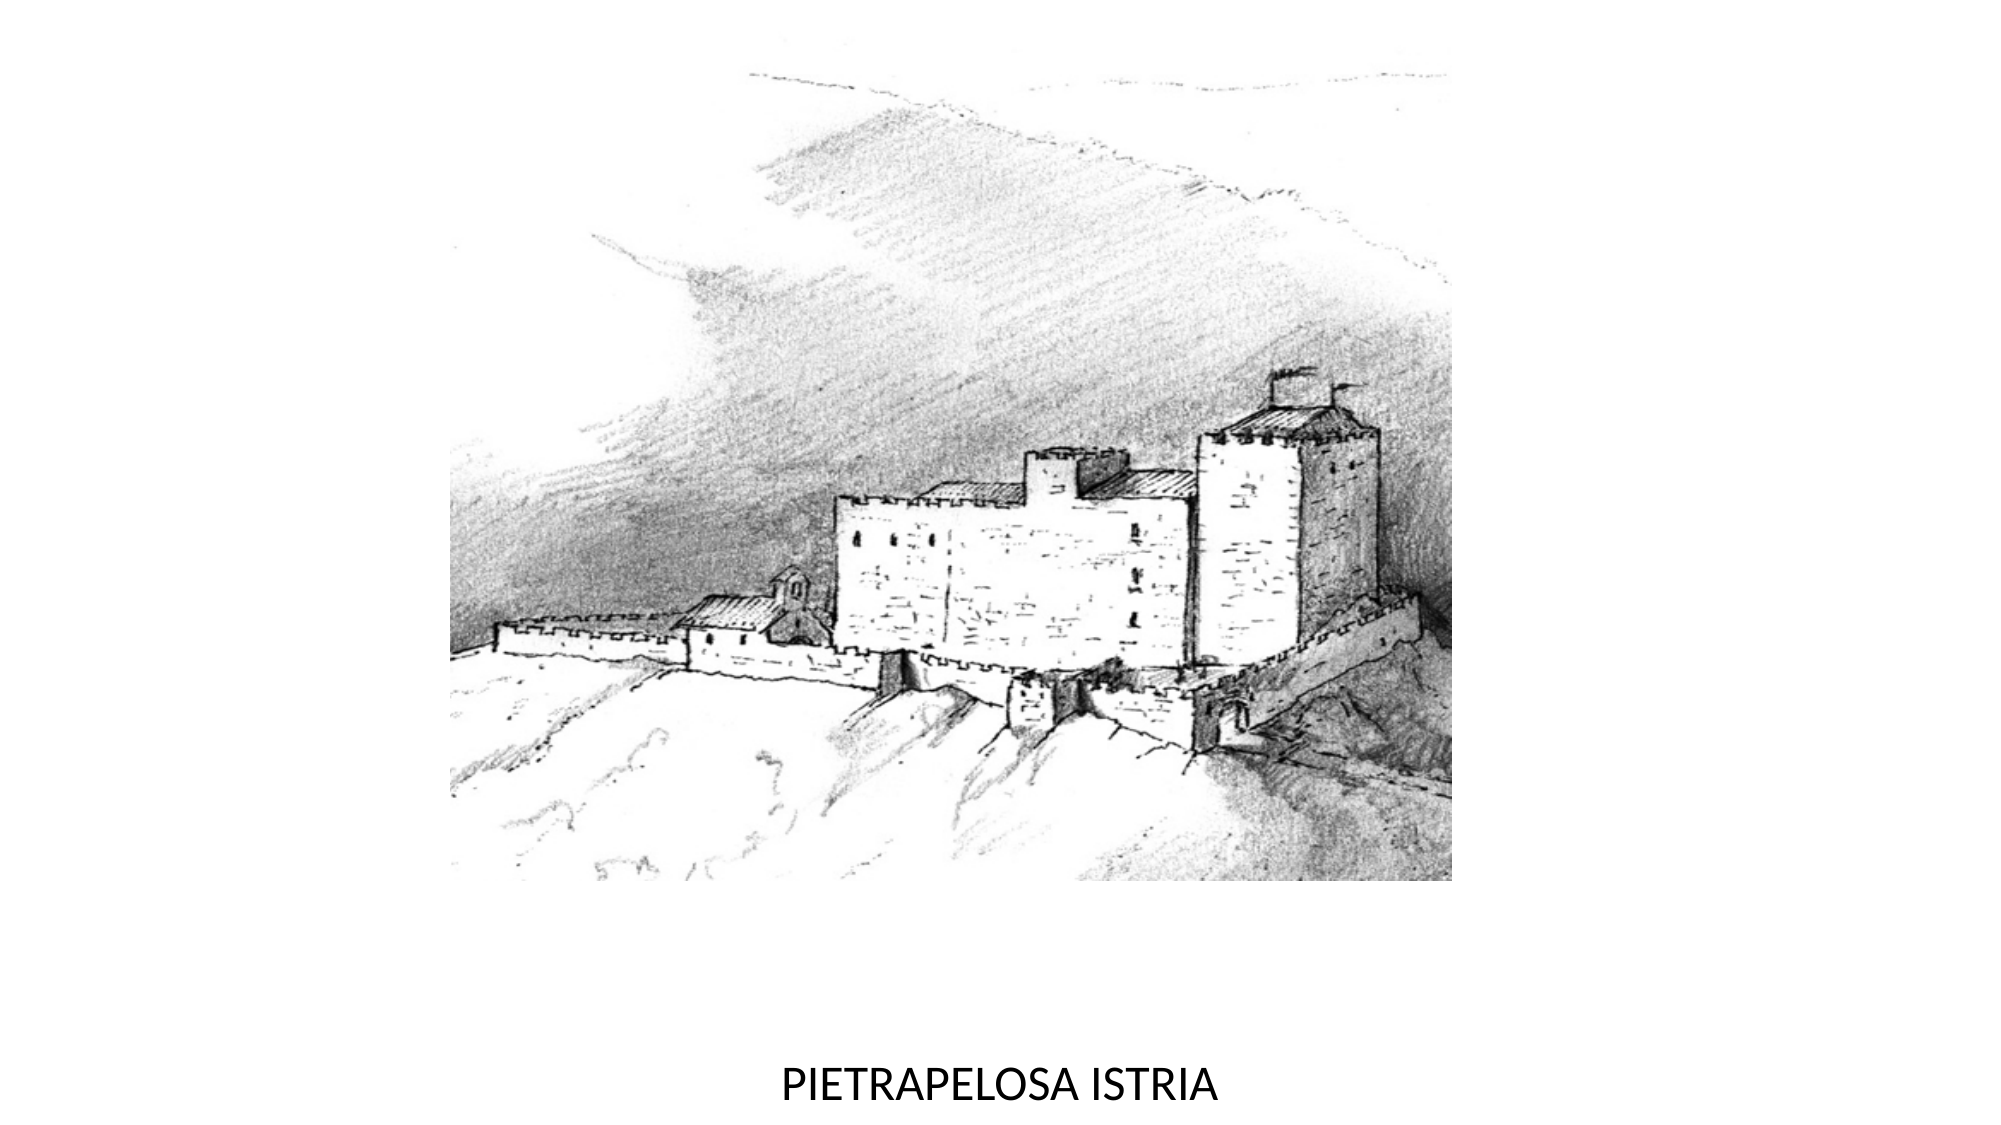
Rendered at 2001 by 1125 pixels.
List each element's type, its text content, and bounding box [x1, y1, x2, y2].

picture [450, 28, 1452, 881]
subtitle PIETRAPELOSA ISTRIA [249, 1050, 1750, 1125]
